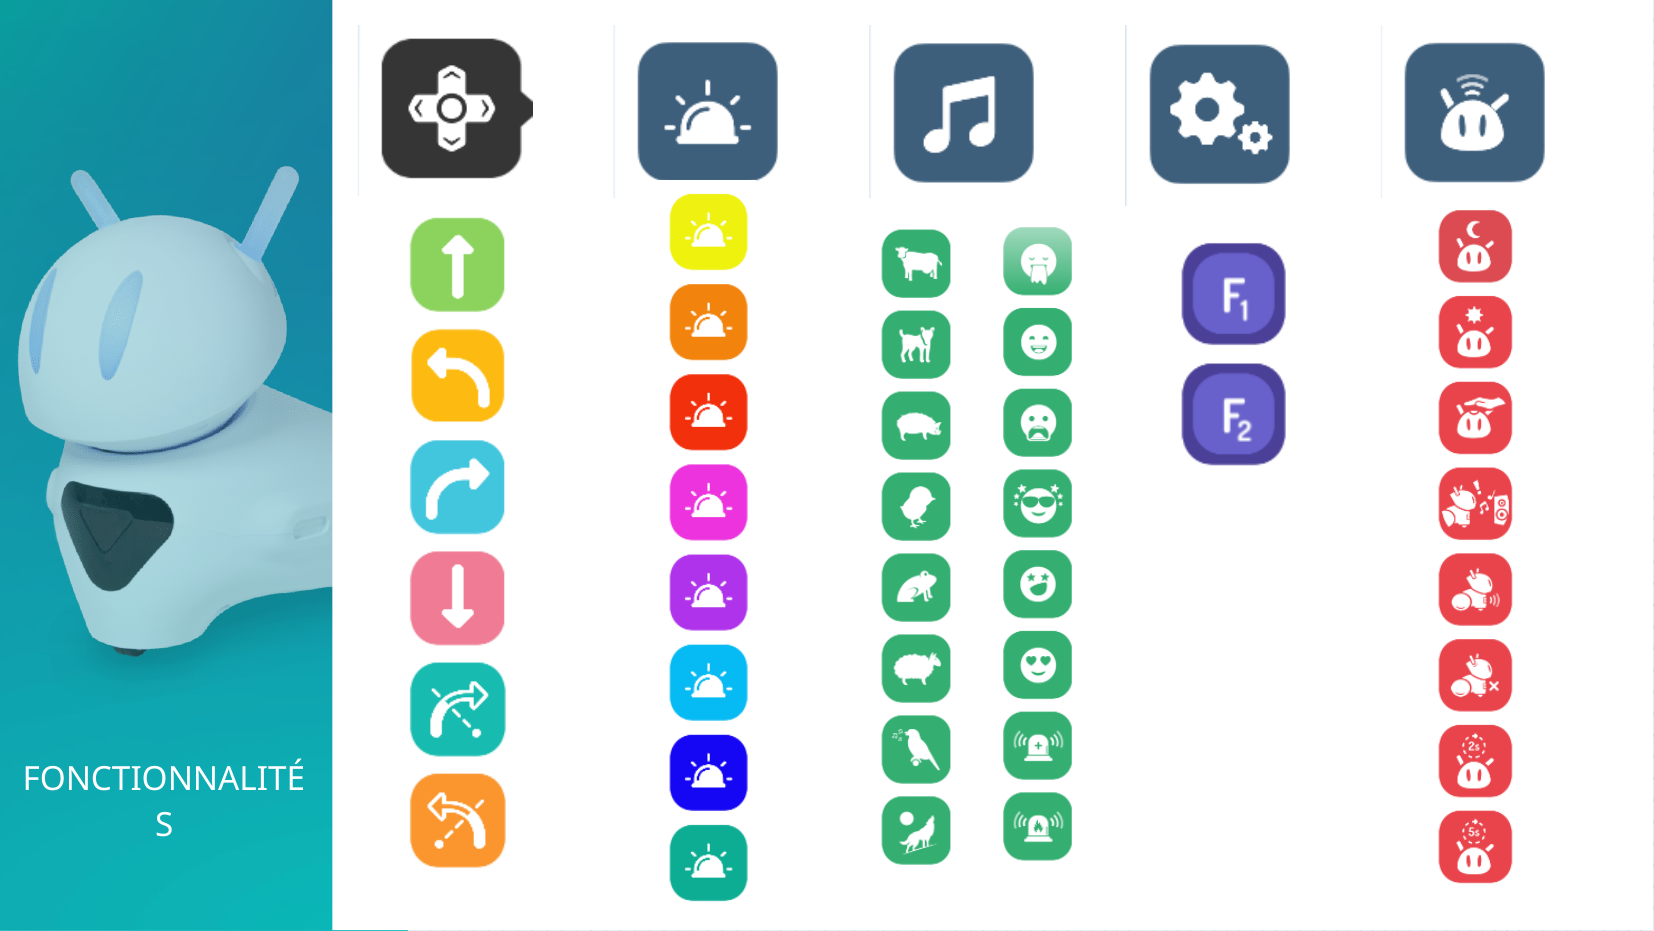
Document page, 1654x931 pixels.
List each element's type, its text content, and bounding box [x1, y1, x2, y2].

picture [1000, 222, 1076, 870]
picture [357, 25, 533, 196]
picture [869, 25, 1045, 198]
picture [1380, 25, 1556, 891]
picture [870, 217, 961, 870]
picture [390, 198, 516, 875]
picture [1171, 231, 1297, 467]
picture [1125, 25, 1301, 206]
picture [613, 25, 789, 907]
text_box FONCTIONNALITÉS [0, 806, 329, 859]
text_box [0, 0, 1654, 931]
picture [0, 26, 332, 806]
